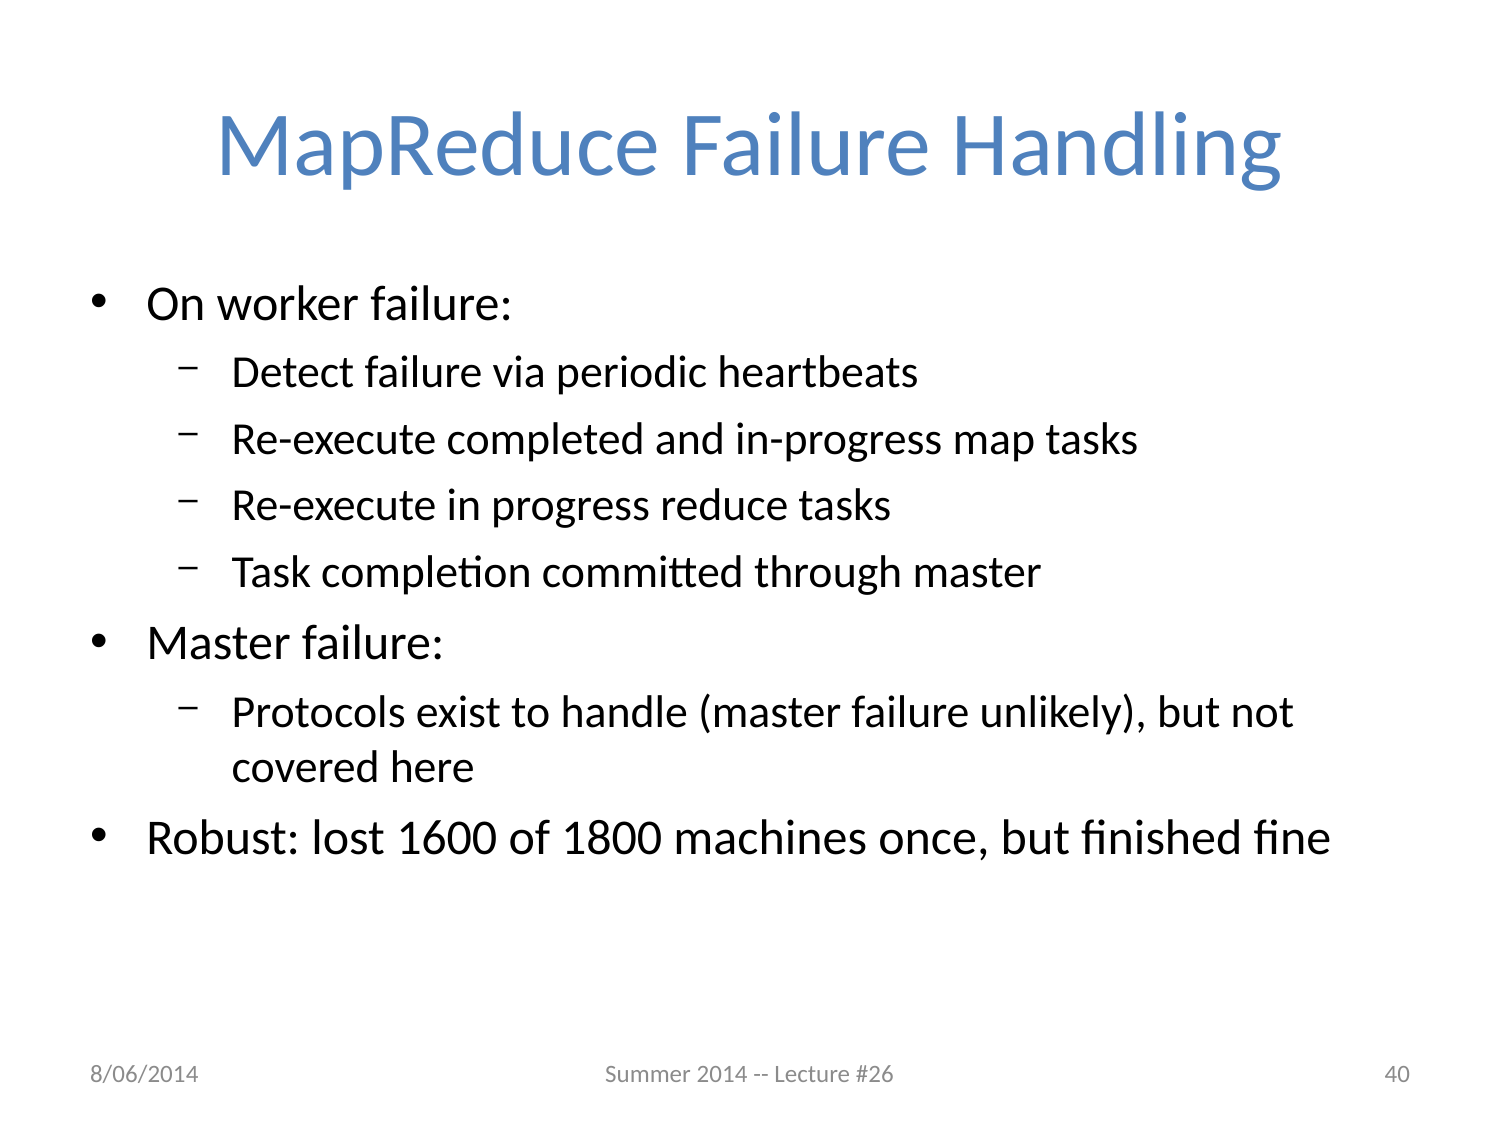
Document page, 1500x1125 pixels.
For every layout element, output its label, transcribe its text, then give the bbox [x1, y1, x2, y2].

slide_number <number> [1074, 1042, 1425, 1103]
slide_number 8/06/2014 [75, 1042, 425, 1103]
title MapReduce Failure Handling [75, 45, 1425, 233]
list On worker failure: Detect failure via periodic heartbeats Re-execute completed and in-progress map tasks Re-execute in progress reduce tasks Task completion committed through master Master failure: Protocols exist to handle (master failure unlikely), but not covered here Robust: lost 1600 of 1800 machines once, but finished fine [75, 262, 1425, 1005]
footer Summer 2014 -- Lecture #26 [512, 1042, 988, 1103]
